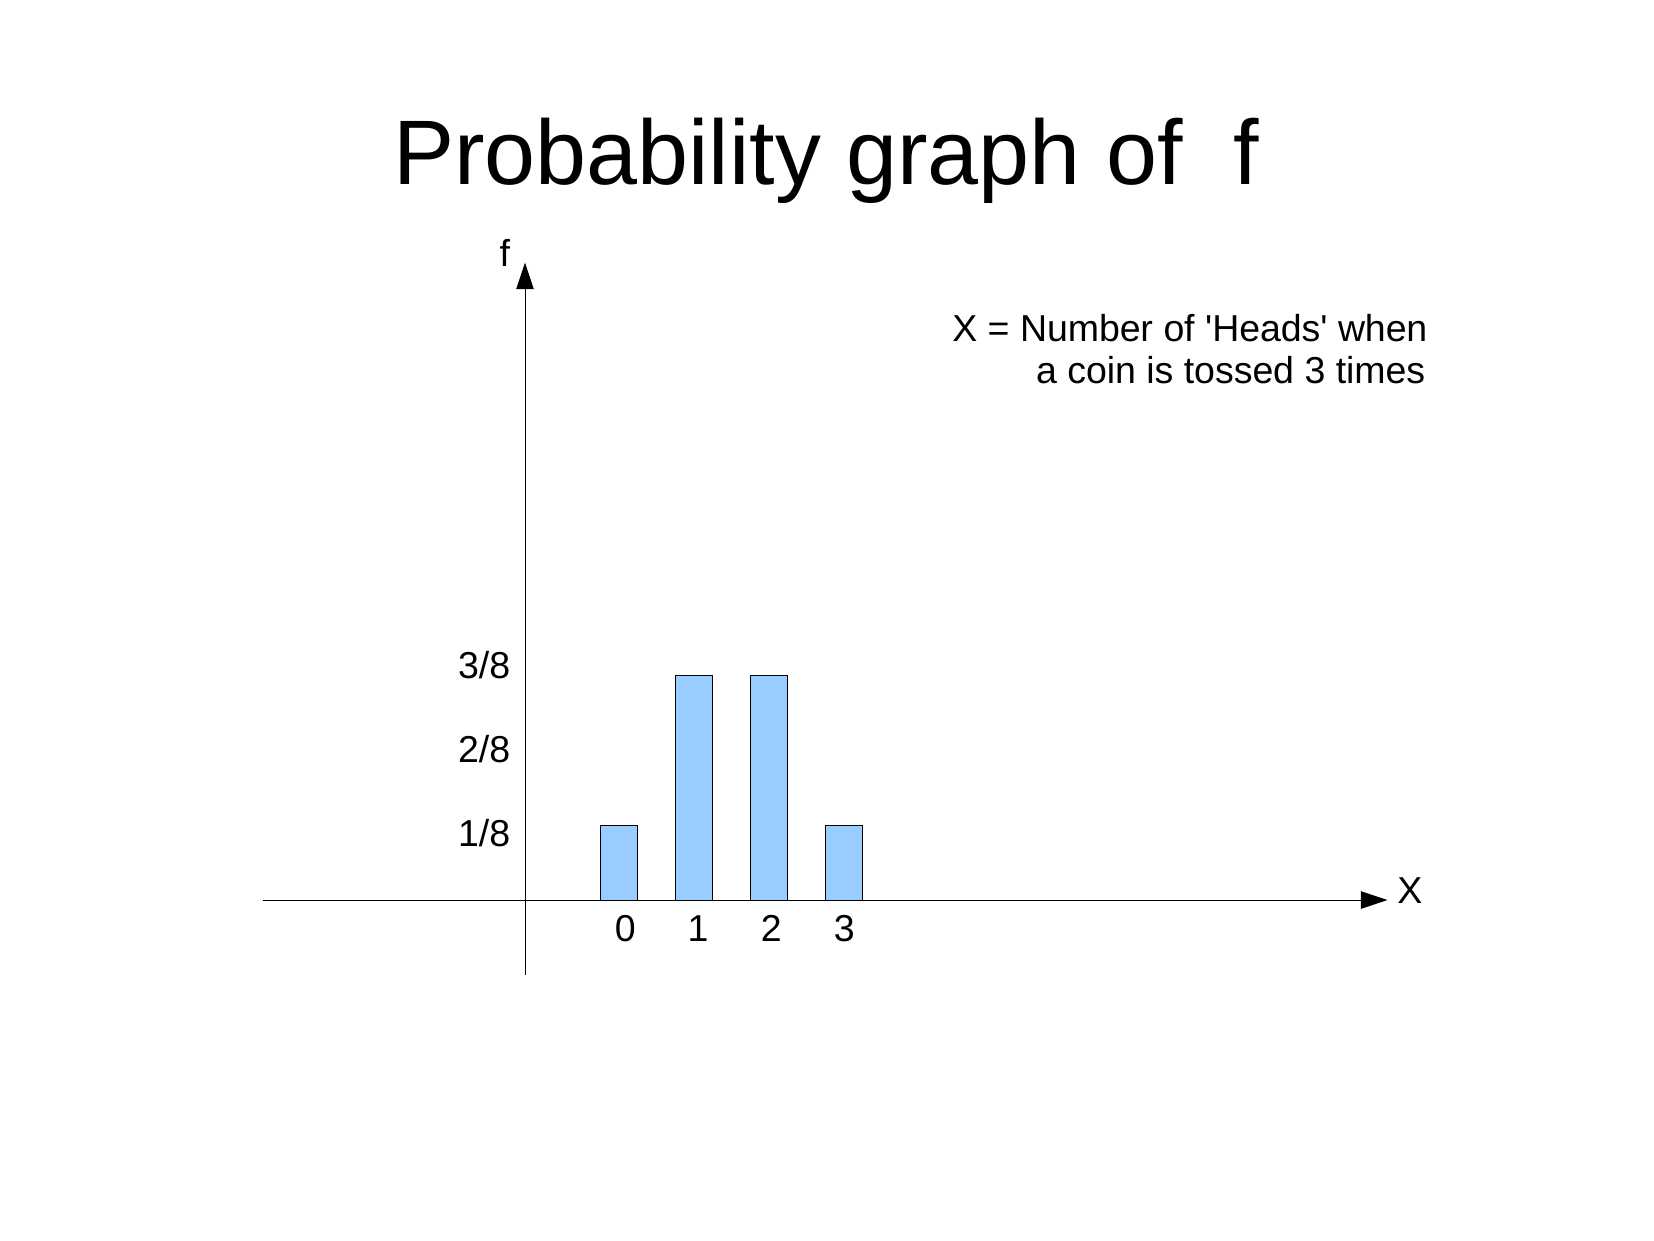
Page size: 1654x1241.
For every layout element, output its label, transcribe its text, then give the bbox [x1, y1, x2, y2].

title Probability graph of f [82, 49, 1571, 257]
text_box 0 1 2 3 [600, 900, 871, 957]
text_box f [484, 225, 526, 282]
text_box [600, 825, 638, 900]
text_box X = Number of 'Heads' when a coin is tossed 3 times [937, 300, 1454, 399]
text_box [825, 825, 863, 900]
text_box X [1382, 862, 1438, 920]
text_box [675, 675, 713, 900]
text_box 3/8 2/8 1/8 [443, 637, 526, 863]
text_box [750, 675, 788, 900]
